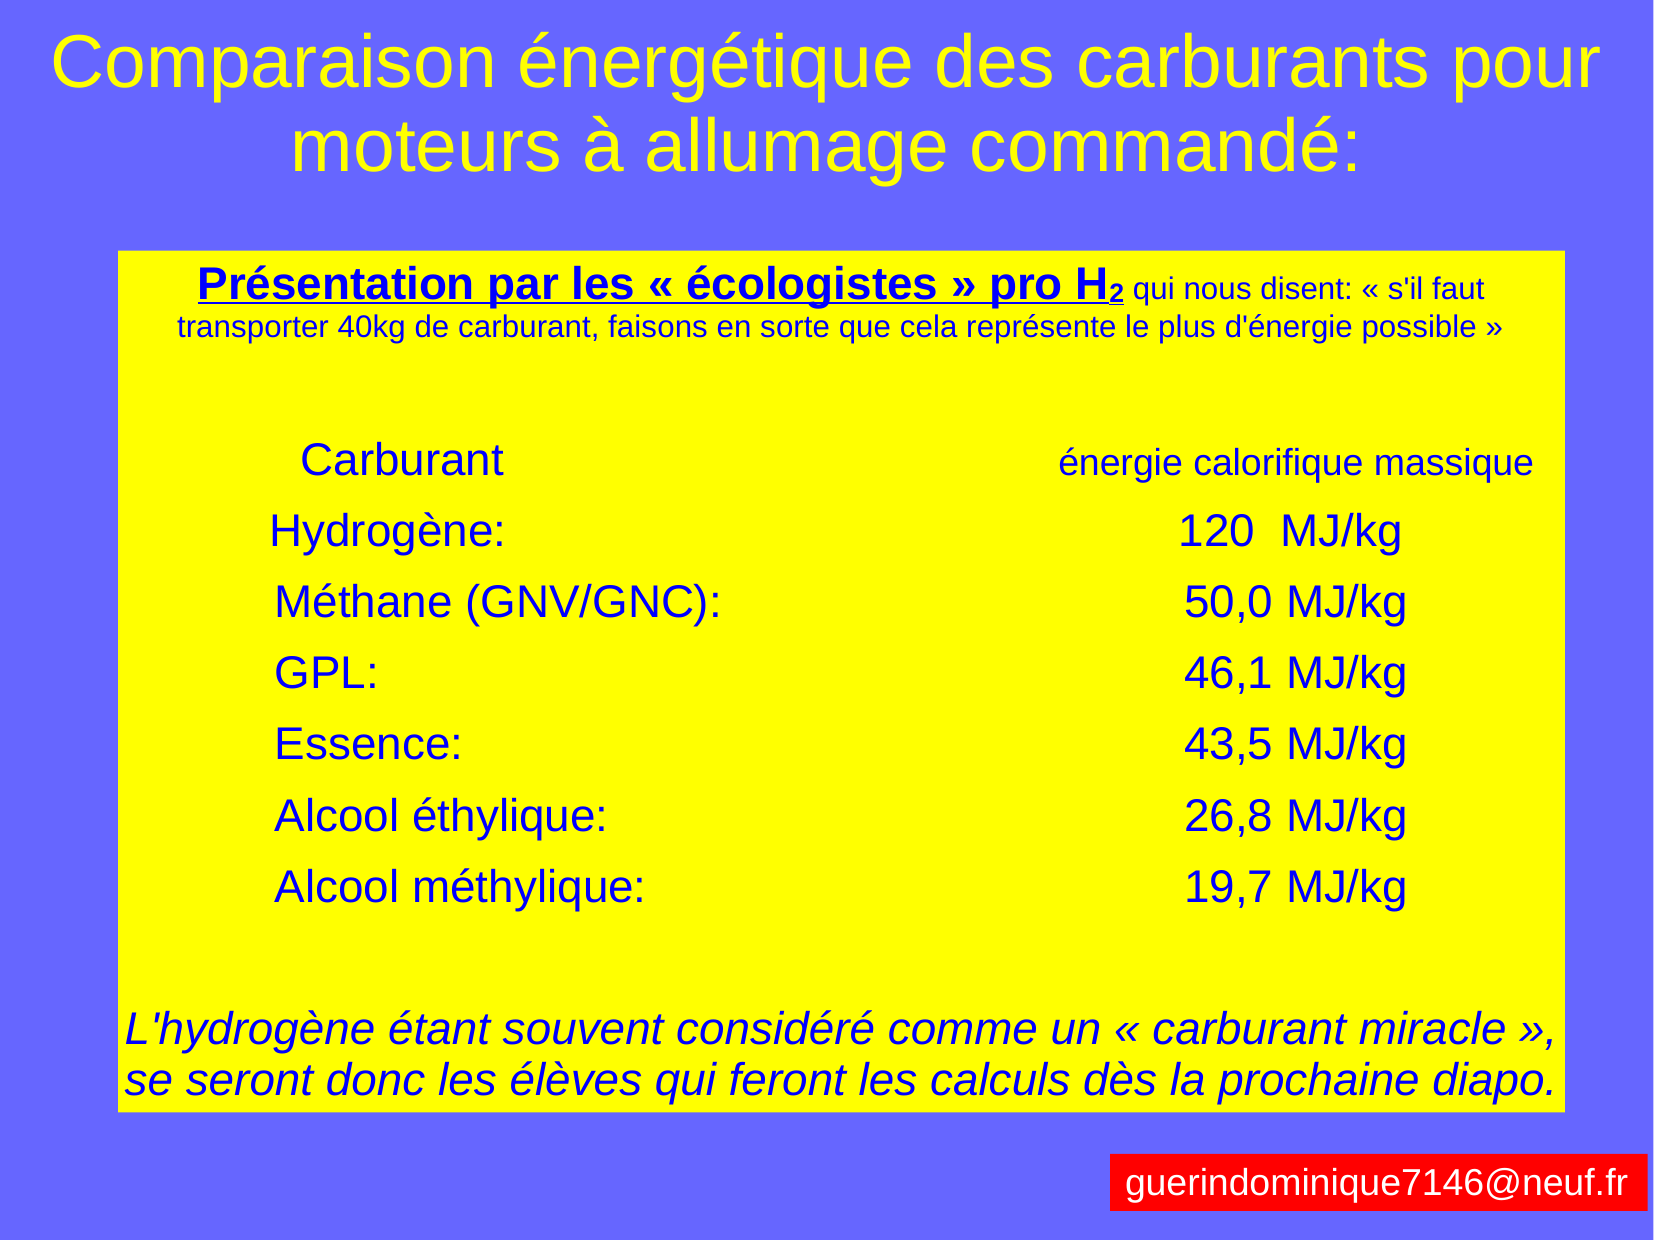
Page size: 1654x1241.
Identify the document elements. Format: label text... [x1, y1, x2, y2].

text_box guerindominique7146@neuf.fr [1110, 1153, 1648, 1211]
subtitle Présentation par les « écologistes » pro H2 qui nous disent: « s'il faut transporter 40kg de carburant, faisons en sorte que cela représente le plus d'énergie possible » Carburant énergie calorifique massique Hydrogène: 120 MJ/kg Méthane (GNV/GNC): 50,0 MJ/kg GPL: 46,1 MJ/kg Essence: 43,5 MJ/kg Alcool éthylique: 26,8 MJ/kg Alcool méthylique: 19,7 MJ/kg L'hydrogène étant souvent considéré comme un « carburant miracle », se seront donc les élèves qui feront les calculs dès la prochaine diapo. [118, 250, 1565, 1113]
title Comparaison énergétique des carburants pour moteurs à allumage commandé: [29, 19, 1625, 188]
